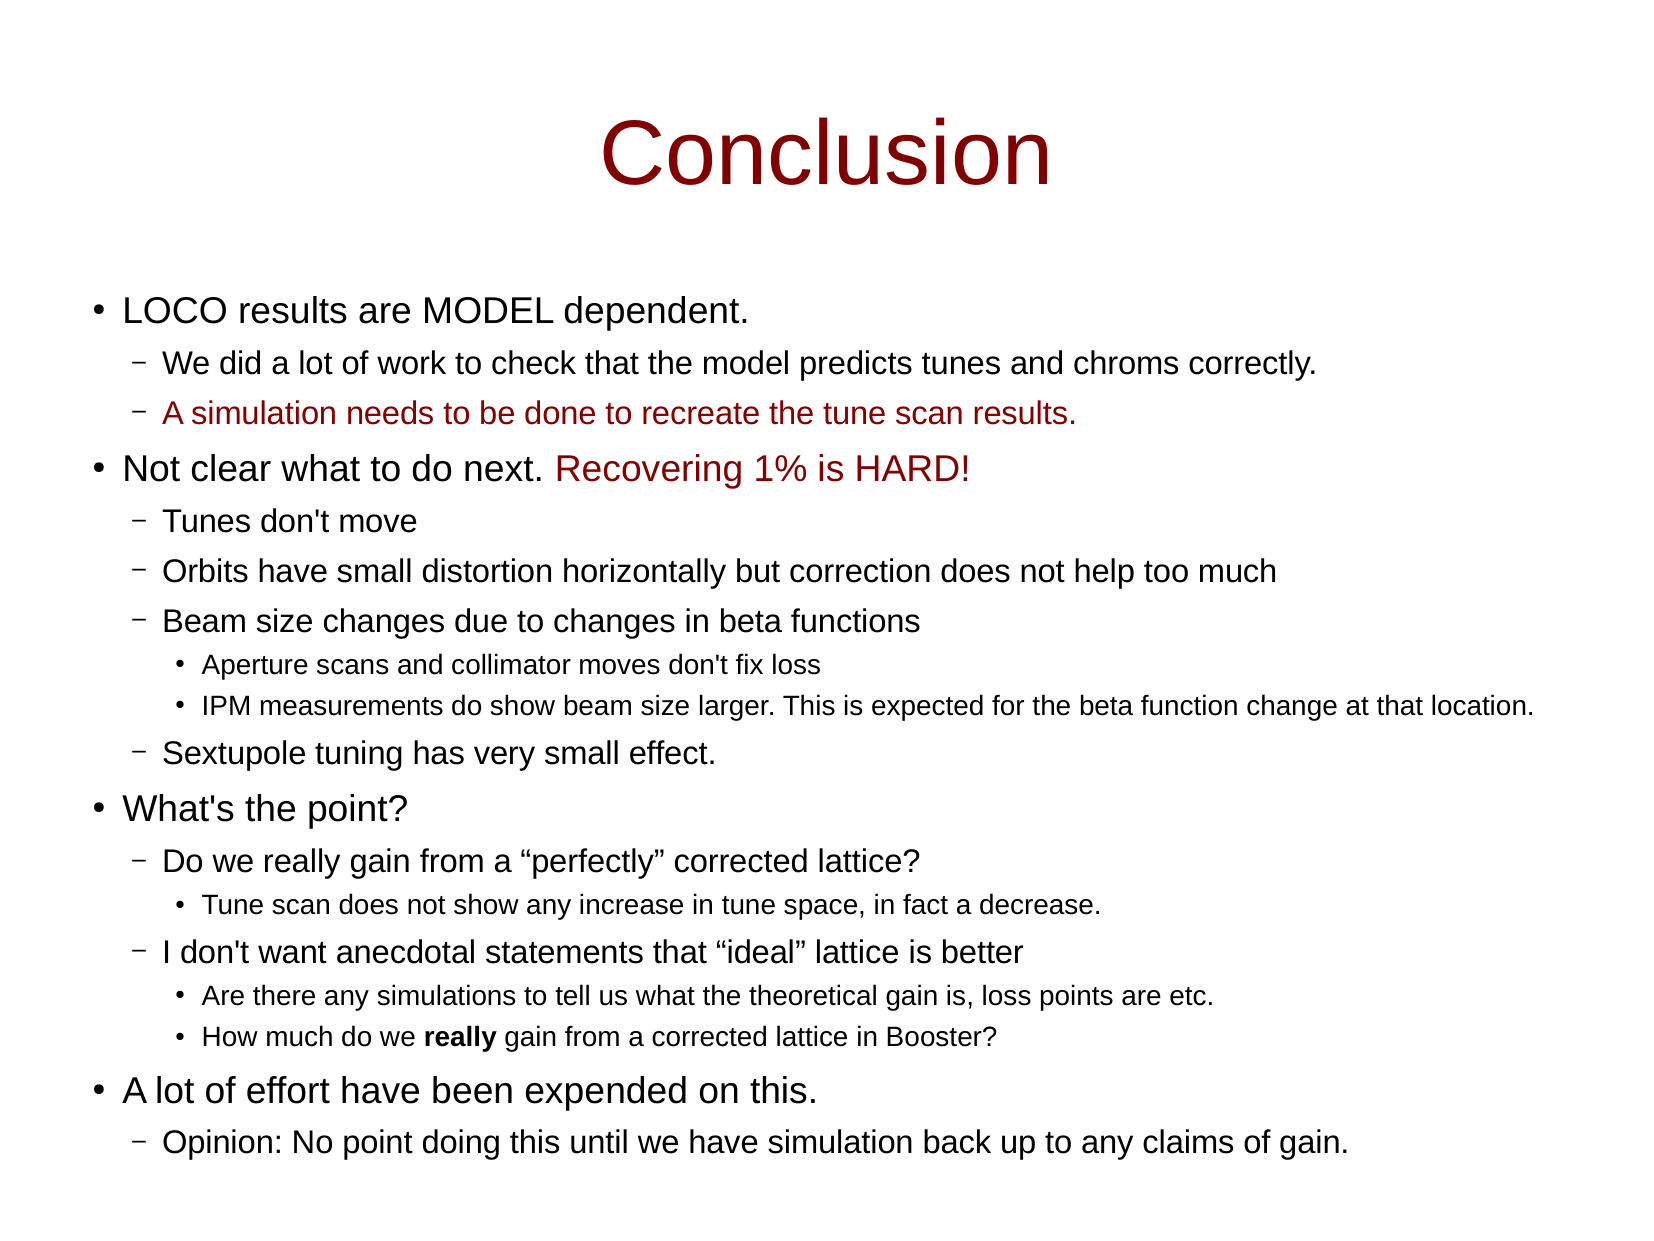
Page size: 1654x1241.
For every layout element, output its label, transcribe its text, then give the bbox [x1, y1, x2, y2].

list LOCO results are MODEL dependent. We did a lot of work to check that the model predicts tunes and chroms correctly. A simulation needs to be done to recreate the tune scan results. Not clear what to do next. Recovering 1% is HARD! Tunes don't move Orbits have small distortion horizontally but correction does not help too much Beam size changes due to changes in beta functions Aperture scans and collimator moves don't fix loss IPM measurements do show beam size larger. This is expected for the beta function change at that location. Sextupole tuning has very small effect. What's the point? Do we really gain from a “perfectly” corrected lattice? Tune scan does not show any increase in tune space, in fact a decrease. I don't want anecdotal statements that “ideal” lattice is better Are there any simulations to tell us what the theoretical gain is, loss points are etc. How much do we really gain from a corrected lattice in Booster? A lot of effort have been expended on this. Opinion: No point doing this until we have simulation back up to any claims of gain. [82, 290, 1571, 1178]
title Conclusion [82, 49, 1571, 257]
